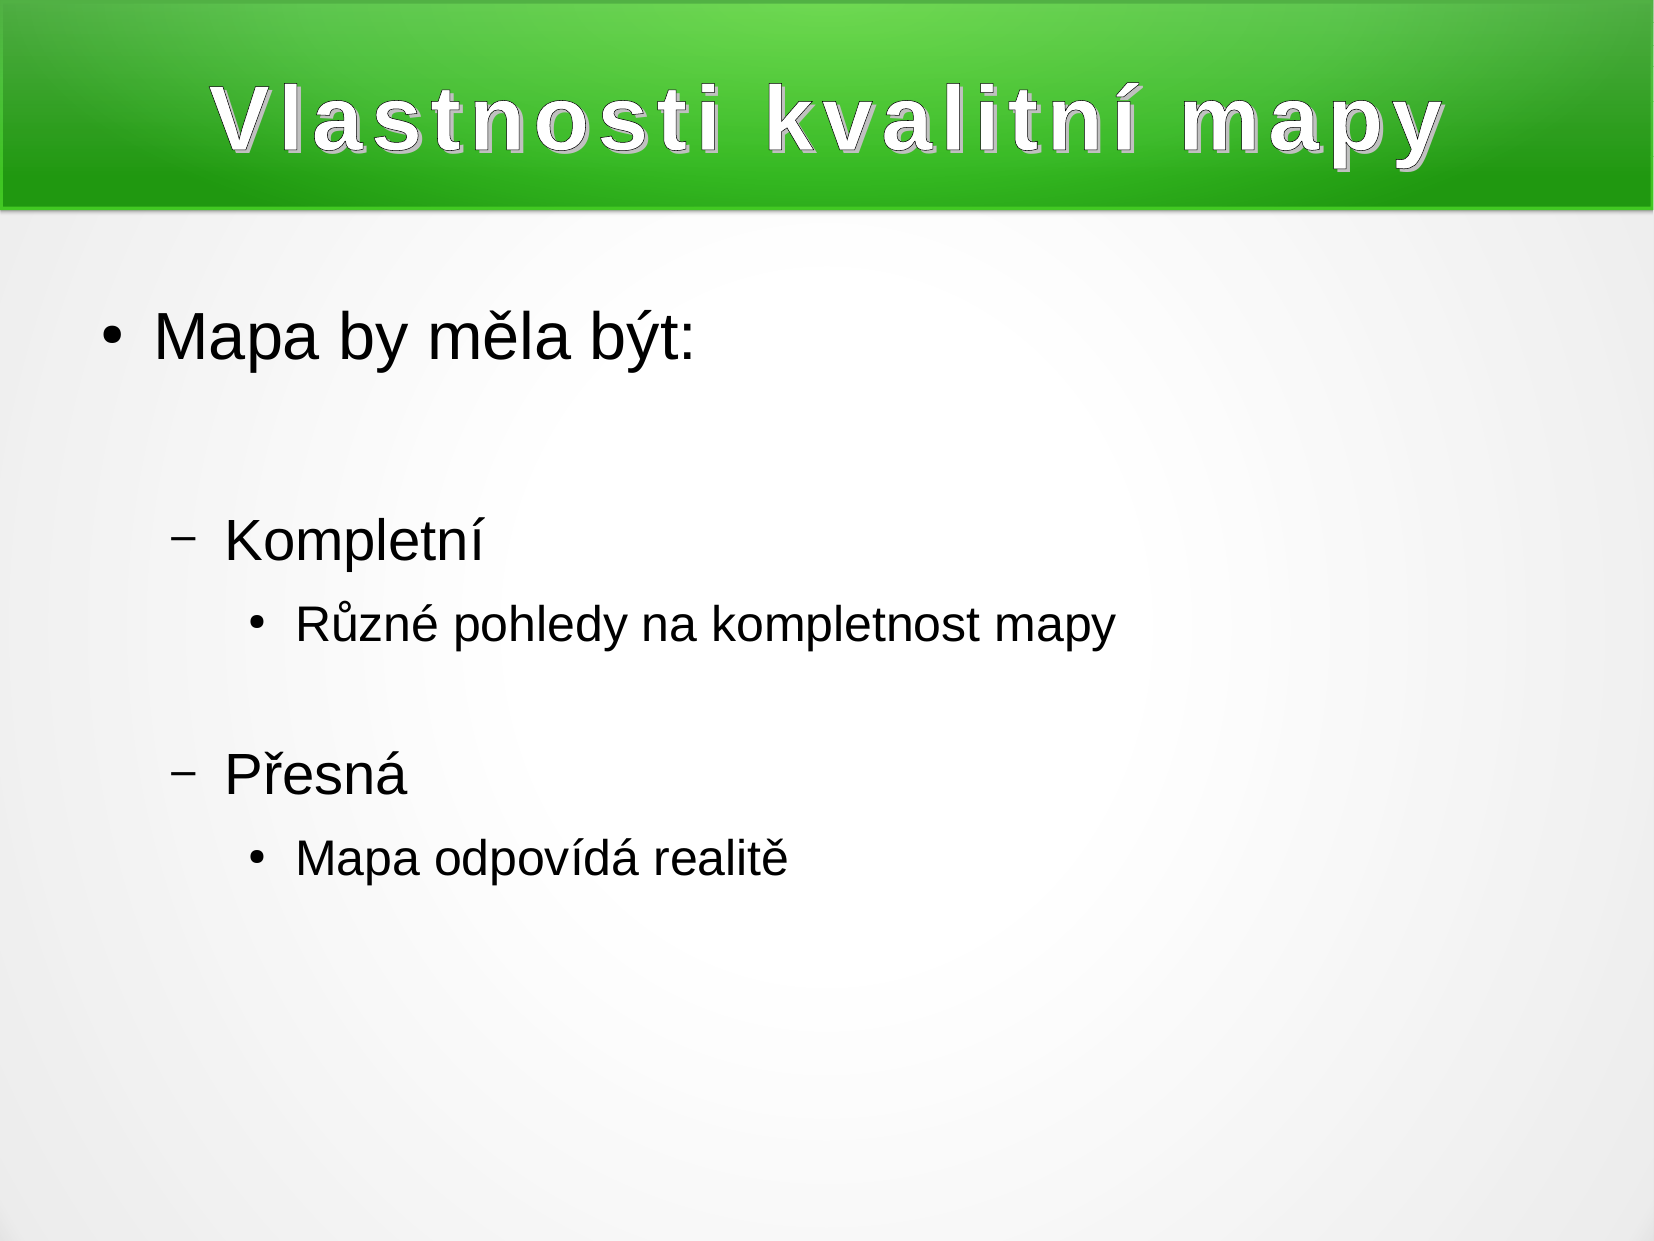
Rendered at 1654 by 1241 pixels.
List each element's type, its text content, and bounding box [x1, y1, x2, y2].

list Mapa by měla být: Kompletní Různé pohledy na kompletnost mapy Přesná Mapa odpovídá realitě [82, 299, 1571, 1019]
title Vlastnosti kvalitní mapy [82, 47, 1571, 189]
